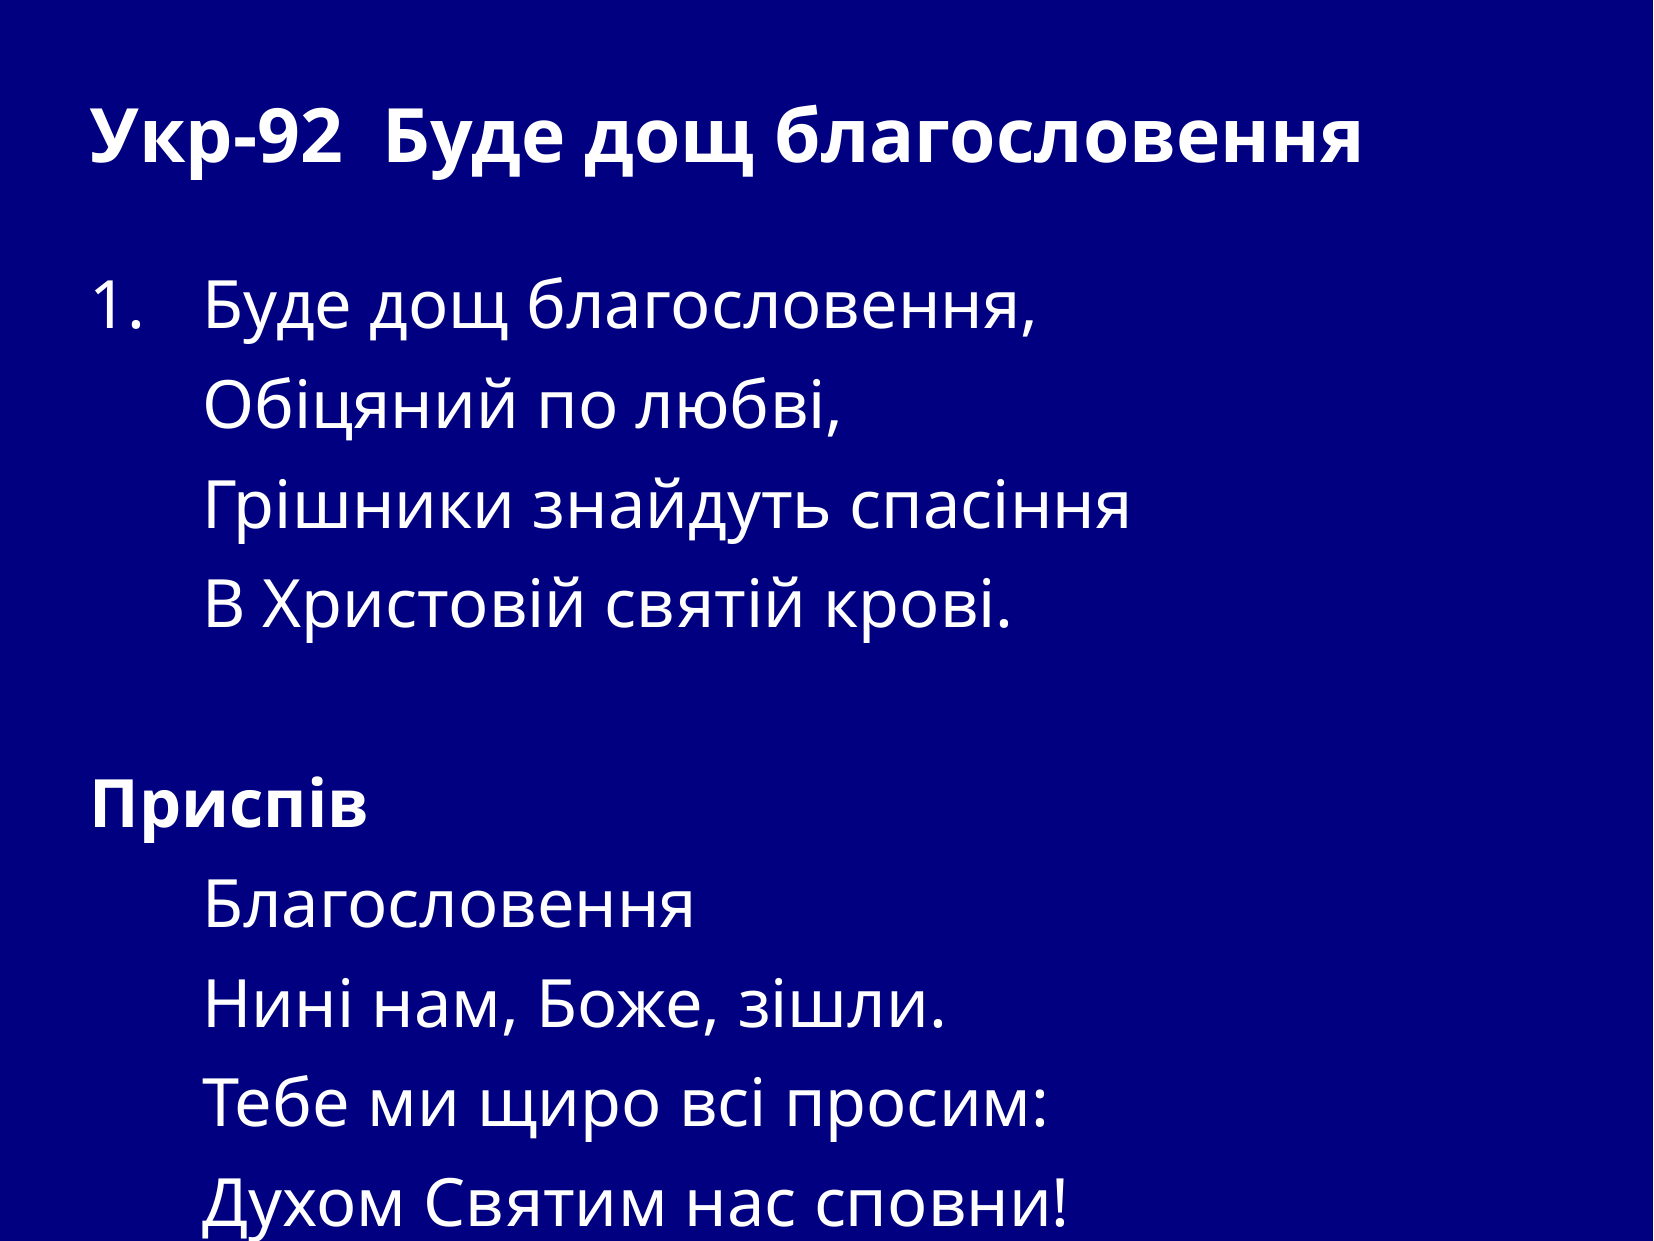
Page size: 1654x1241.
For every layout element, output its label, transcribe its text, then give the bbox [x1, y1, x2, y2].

text_box 1. Буде дощ благословення, Обіцяний по любві, Грішники знайдуть спасіння В Христовій святій крові. Приспів Благословення Нині нам, Боже, зішли. Тебе ми щиро всі просим: Духом Святим нас сповни! [75, 188, 1576, 1163]
text_box Укр-92 Буде дощ благословення [75, 75, 1576, 188]
